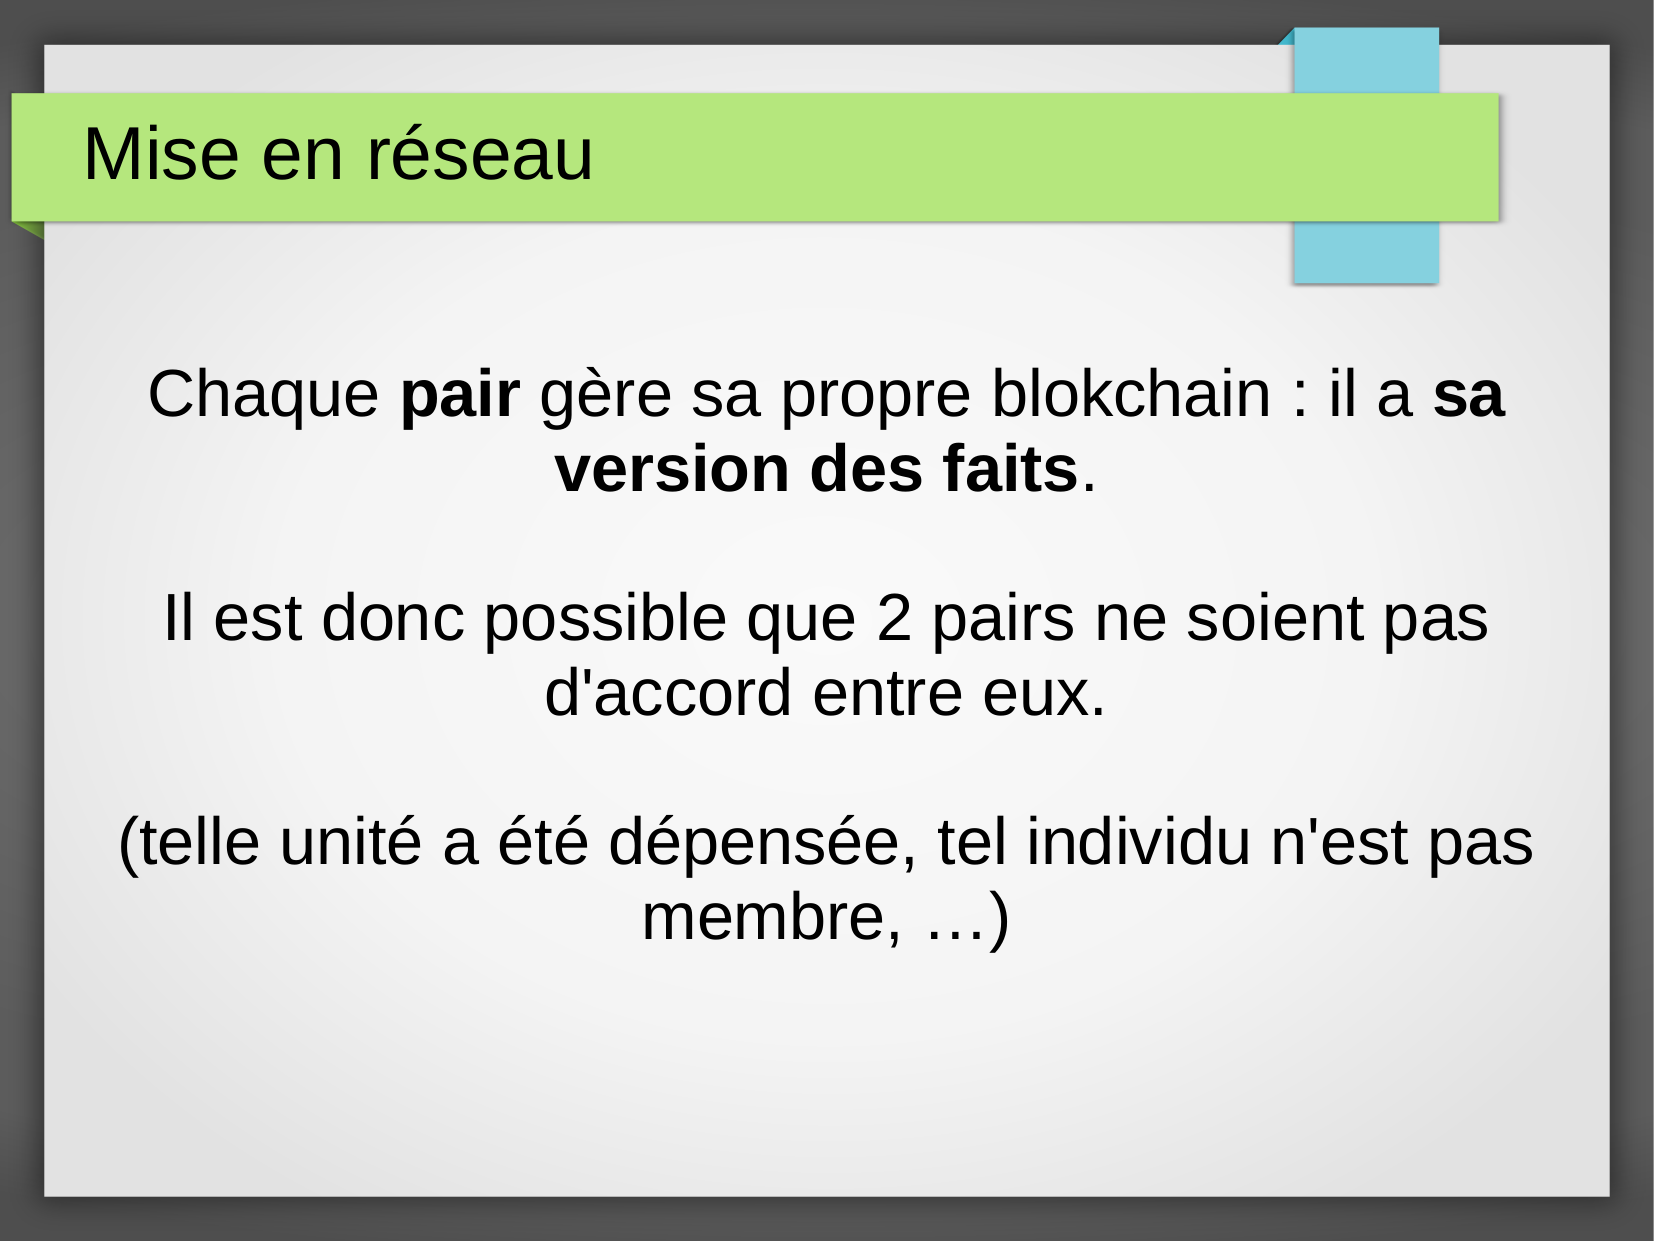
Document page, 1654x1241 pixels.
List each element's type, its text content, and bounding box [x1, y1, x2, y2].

subtitle Chaque pair gère sa propre blokchain : il a sa version des faits. Il est donc possible que 2 pairs ne soient pas d'accord entre eux. (telle unité a été dépensée, tel individu n'est pas membre, …) [82, 295, 1571, 1015]
picture [0, 0, 1654, 1241]
title Mise en réseau [82, 94, 1264, 213]
